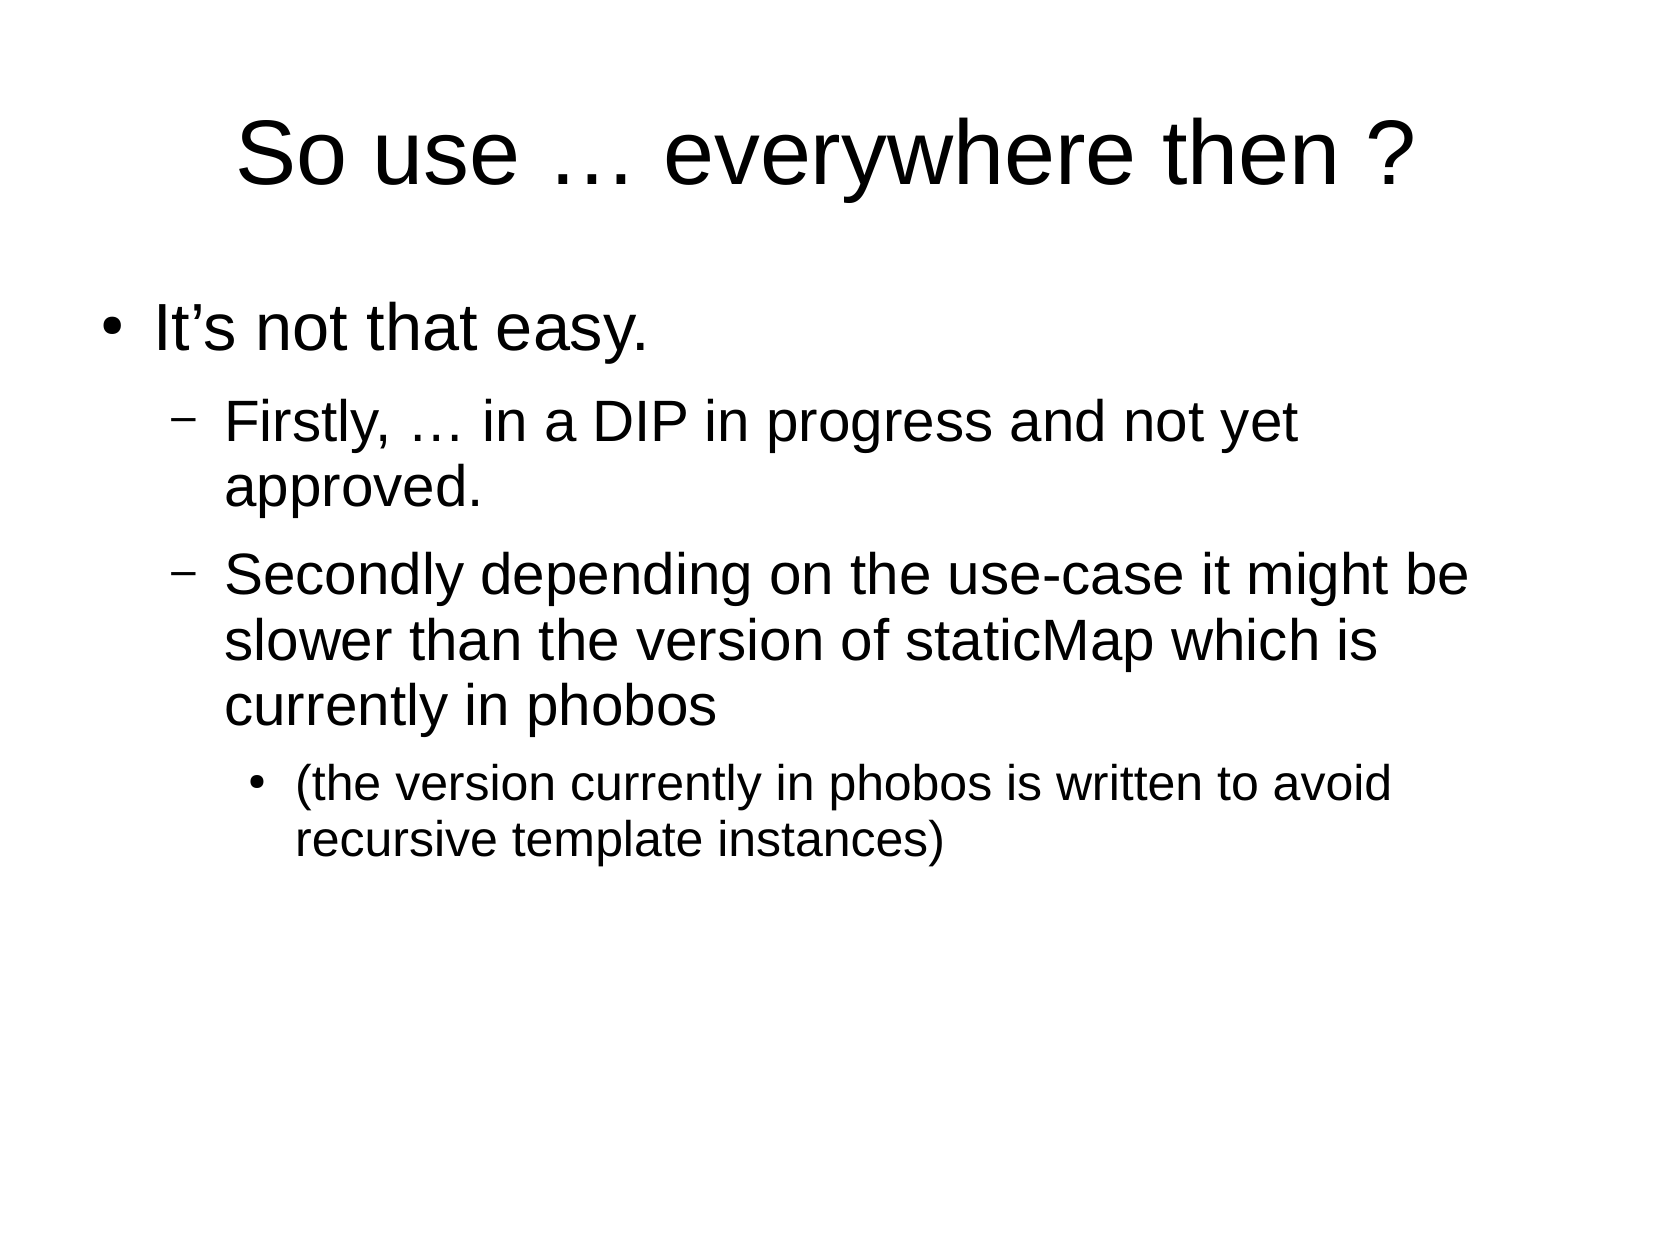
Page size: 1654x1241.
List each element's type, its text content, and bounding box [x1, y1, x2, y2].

list It’s not that easy. Firstly, … in a DIP in progress and not yet approved. Secondly depending on the use-case it might be slower than the version of staticMap which is currently in phobos (the version currently in phobos is written to avoid recursive template instances) [82, 290, 1571, 1010]
title So use … everywhere then ? [82, 49, 1571, 257]
